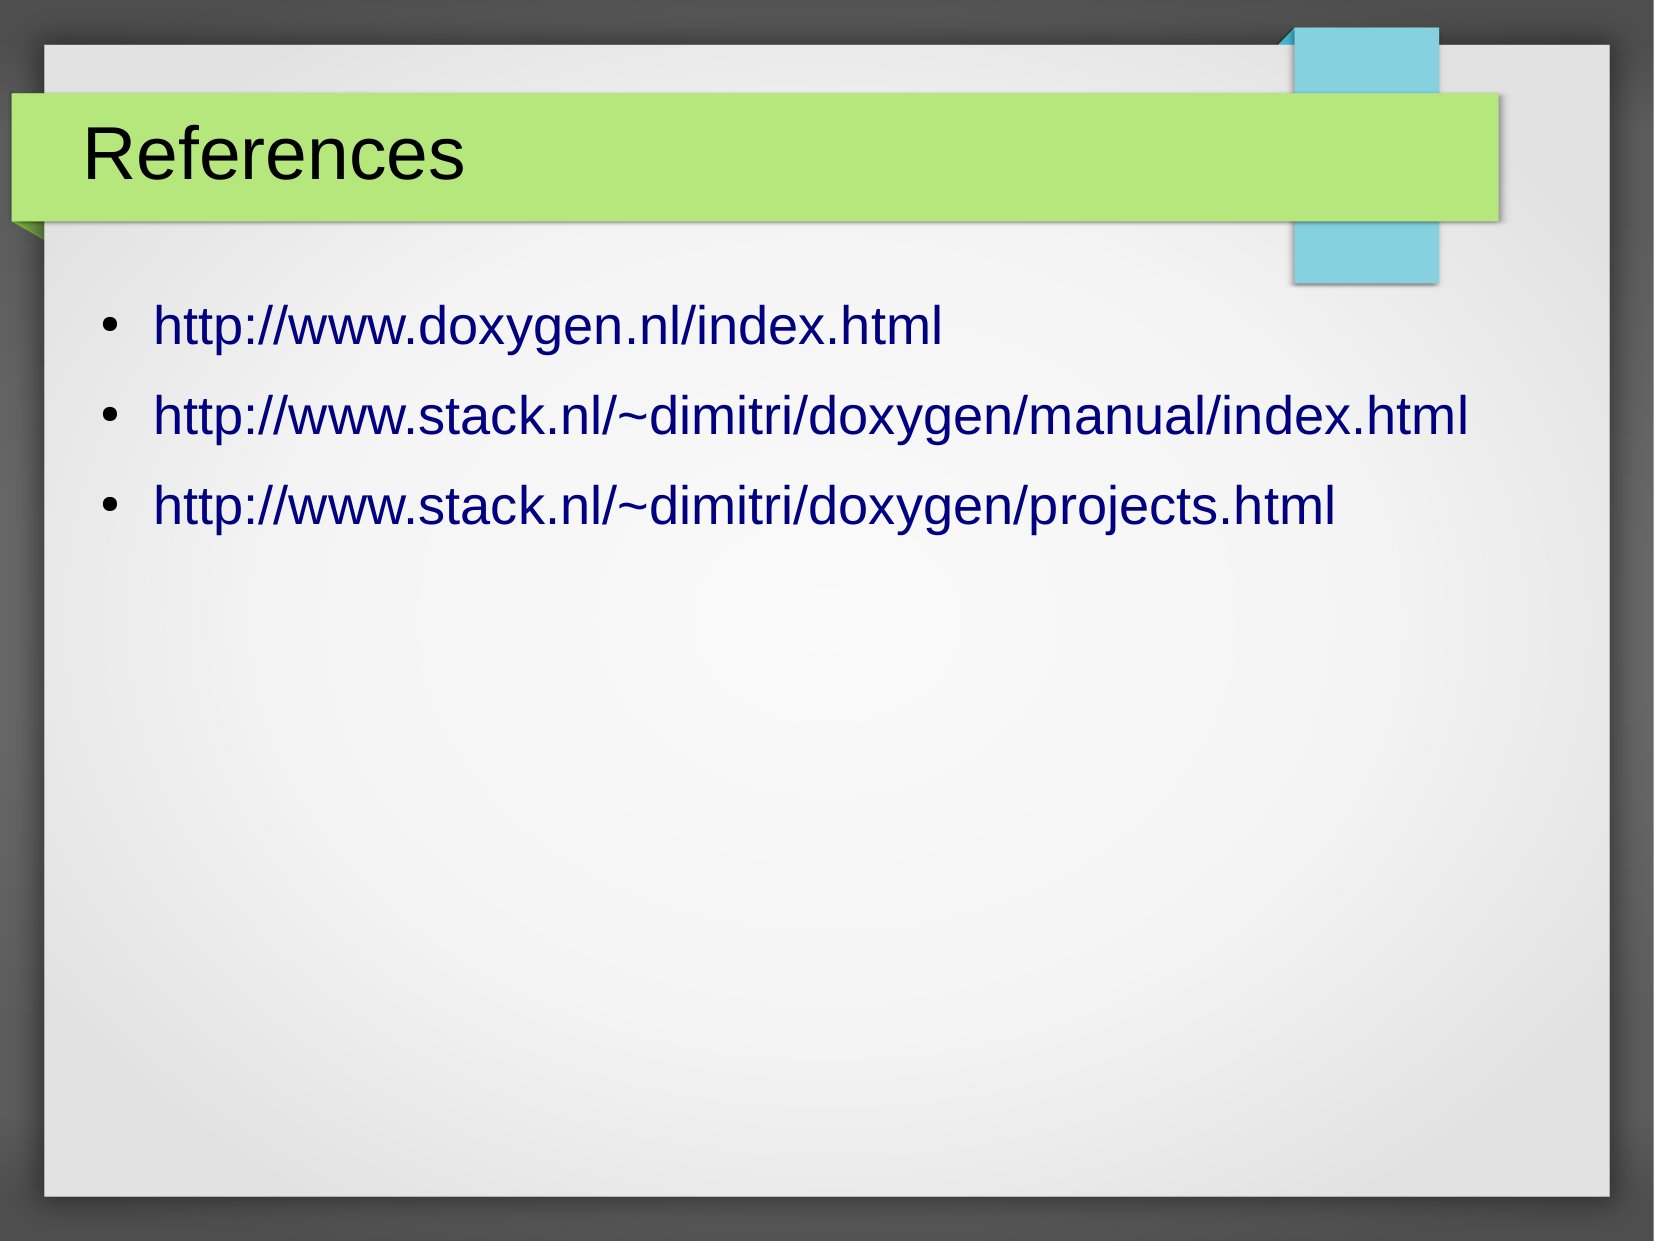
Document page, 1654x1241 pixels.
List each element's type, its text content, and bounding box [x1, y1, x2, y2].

list http://www.doxygen.nl/index.html http://www.stack.nl/~dimitri/doxygen/manual/index.html http://www.stack.nl/~dimitri/doxygen/projects.html [82, 295, 1501, 1099]
title References [82, 94, 1264, 213]
picture [0, 0, 1654, 1241]
